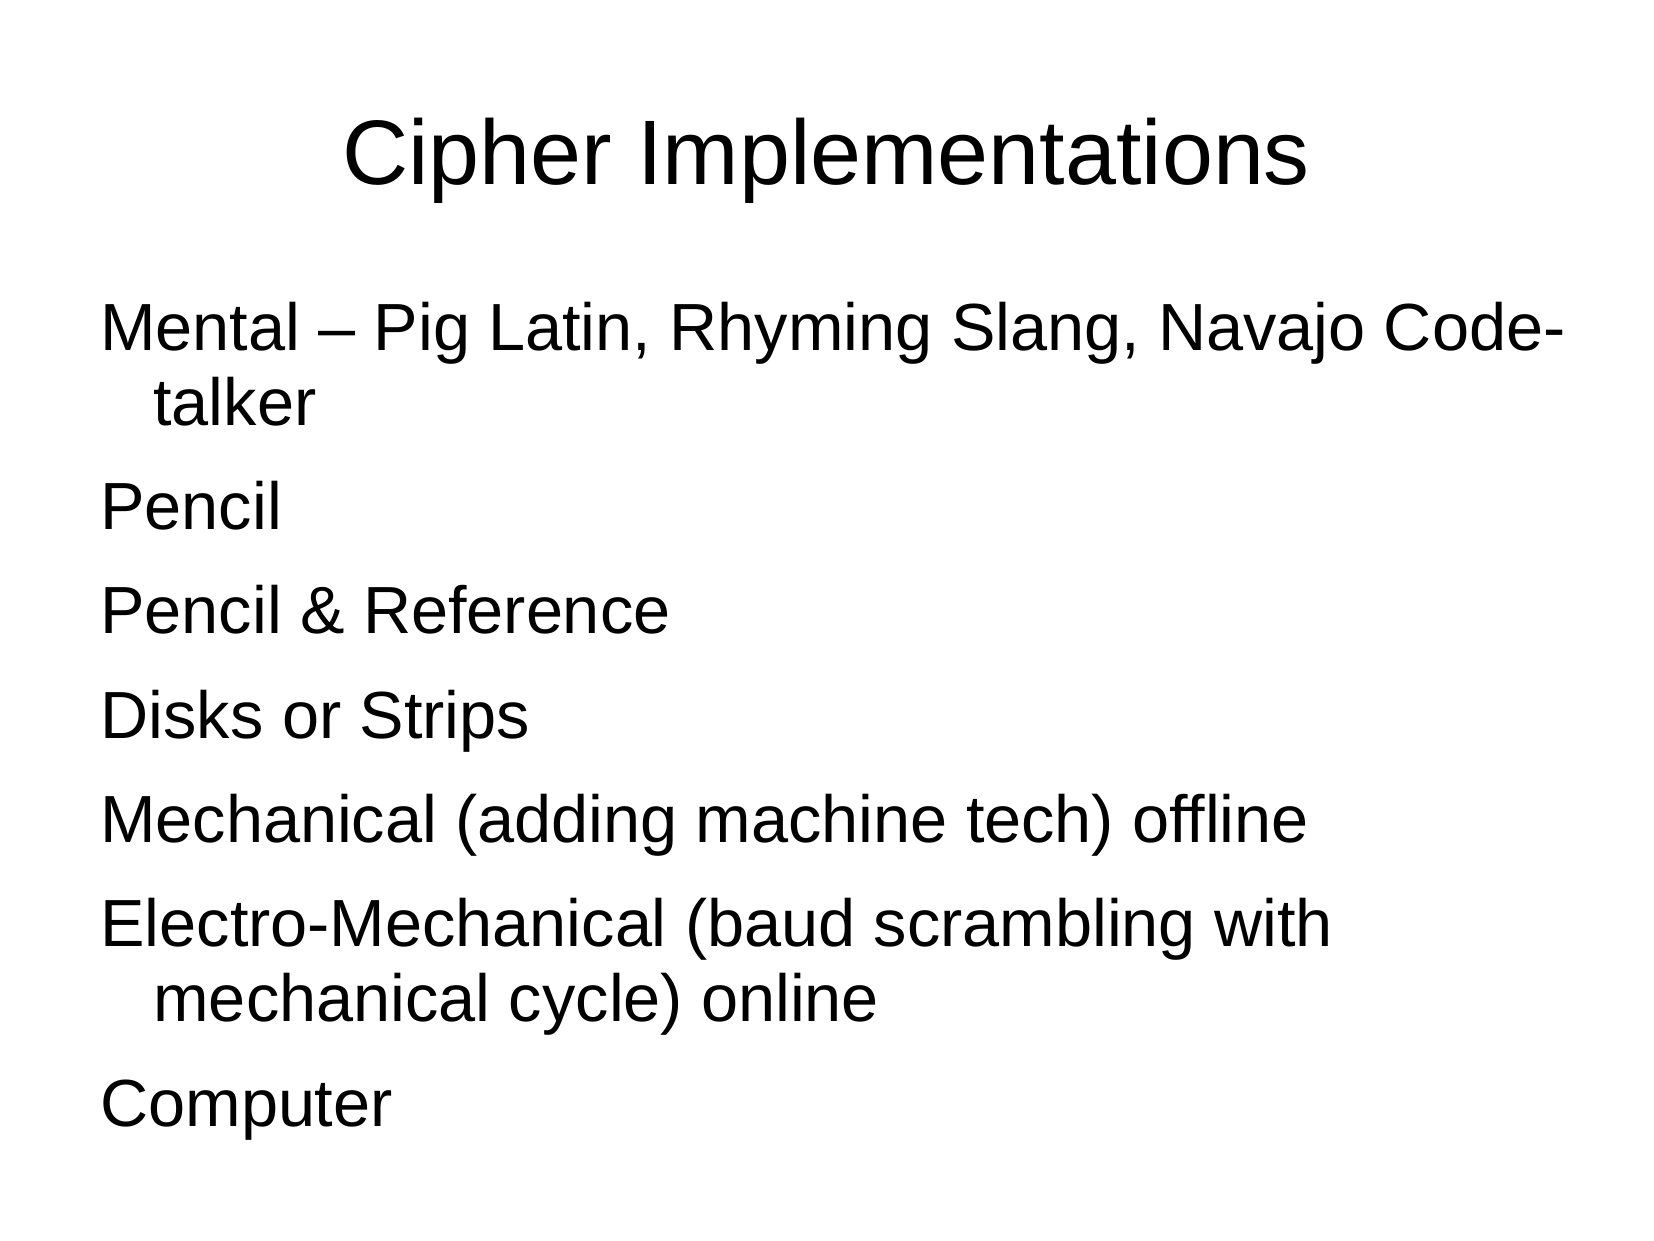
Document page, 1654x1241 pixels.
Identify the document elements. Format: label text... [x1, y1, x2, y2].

title Cipher Implementations [82, 56, 1571, 250]
list Mental – Pig Latin, Rhyming Slang, Navajo Code-talker Pencil Pencil & Reference Disks or Strips Mechanical (adding machine tech) offline Electro-Mechanical (baud scrambling with mechanical cycle) online Computer [82, 290, 1571, 1141]
